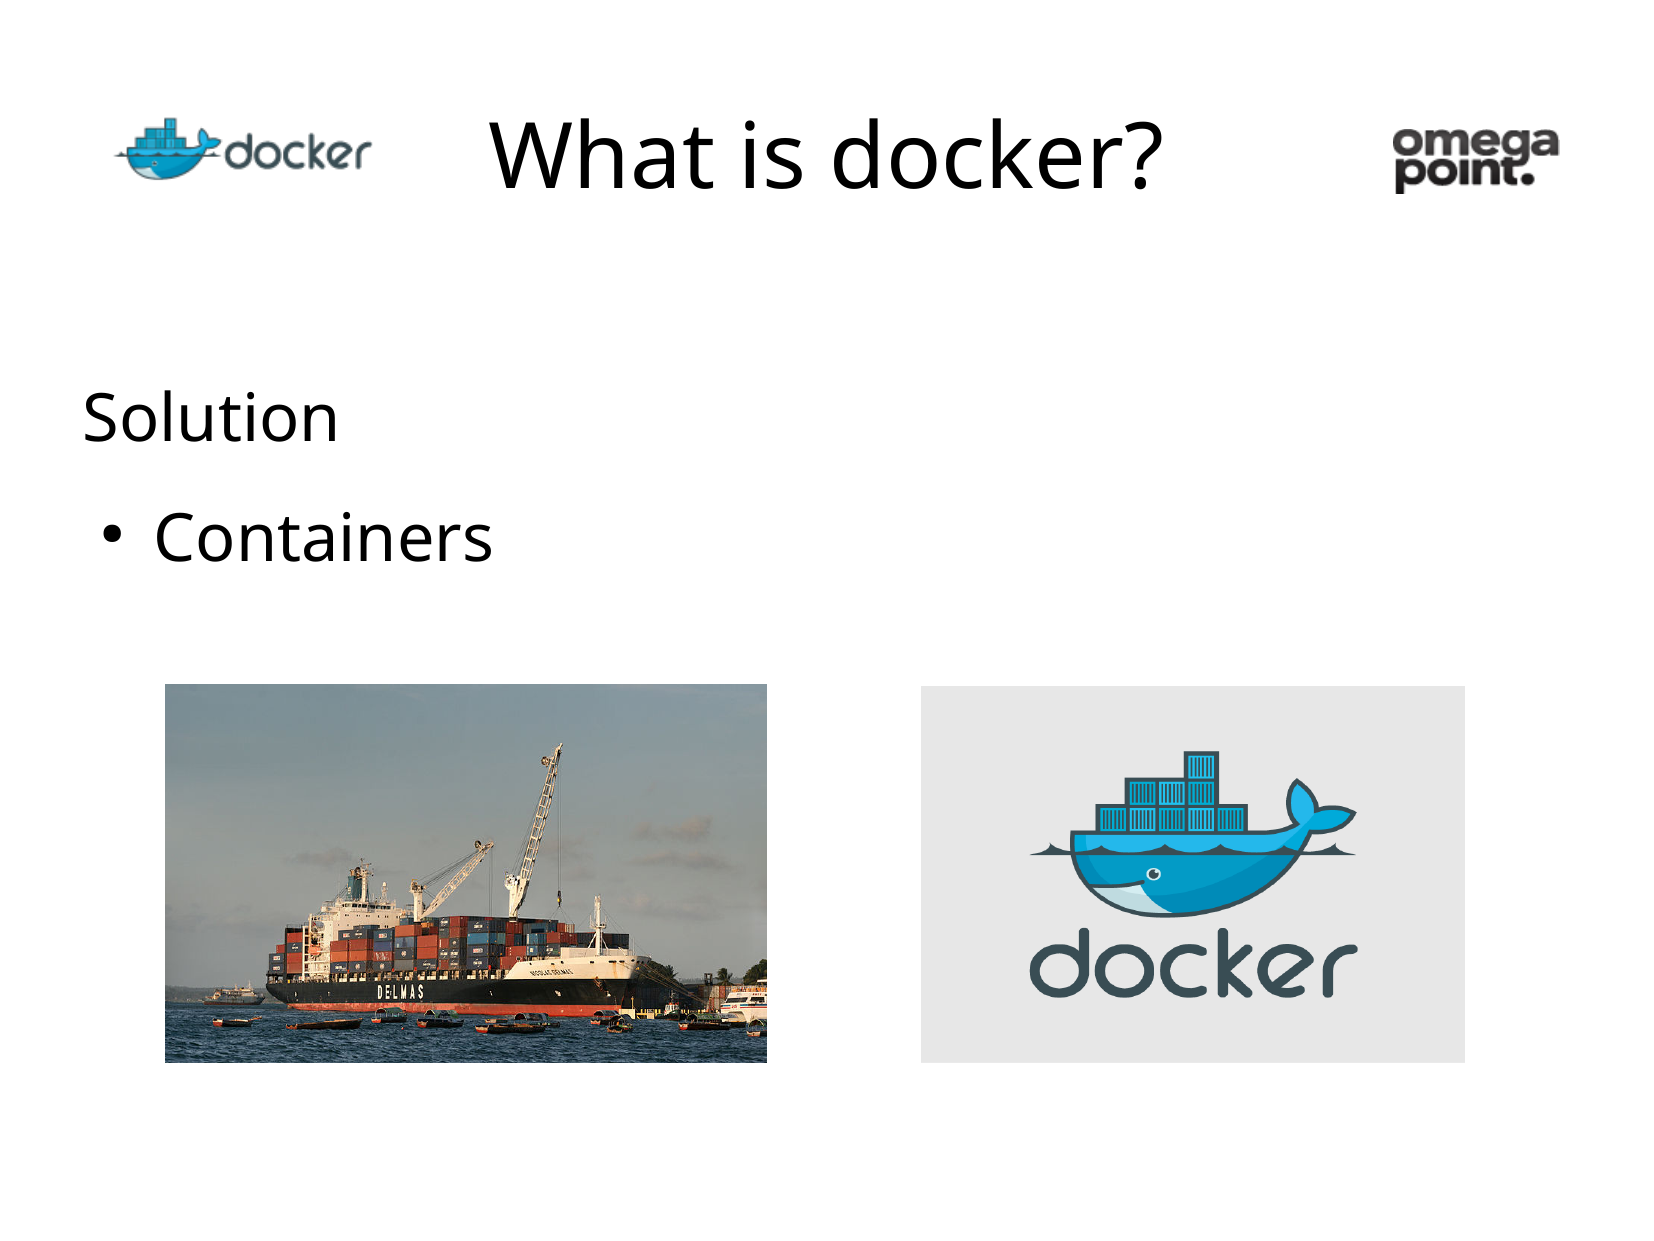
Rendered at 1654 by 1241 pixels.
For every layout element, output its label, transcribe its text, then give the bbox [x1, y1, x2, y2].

picture [165, 684, 767, 1063]
picture [99, 94, 390, 204]
list Solution Containers [82, 369, 1571, 930]
picture [1393, 129, 1560, 194]
title What is docker? [82, 49, 1571, 257]
picture [921, 686, 1465, 1063]
